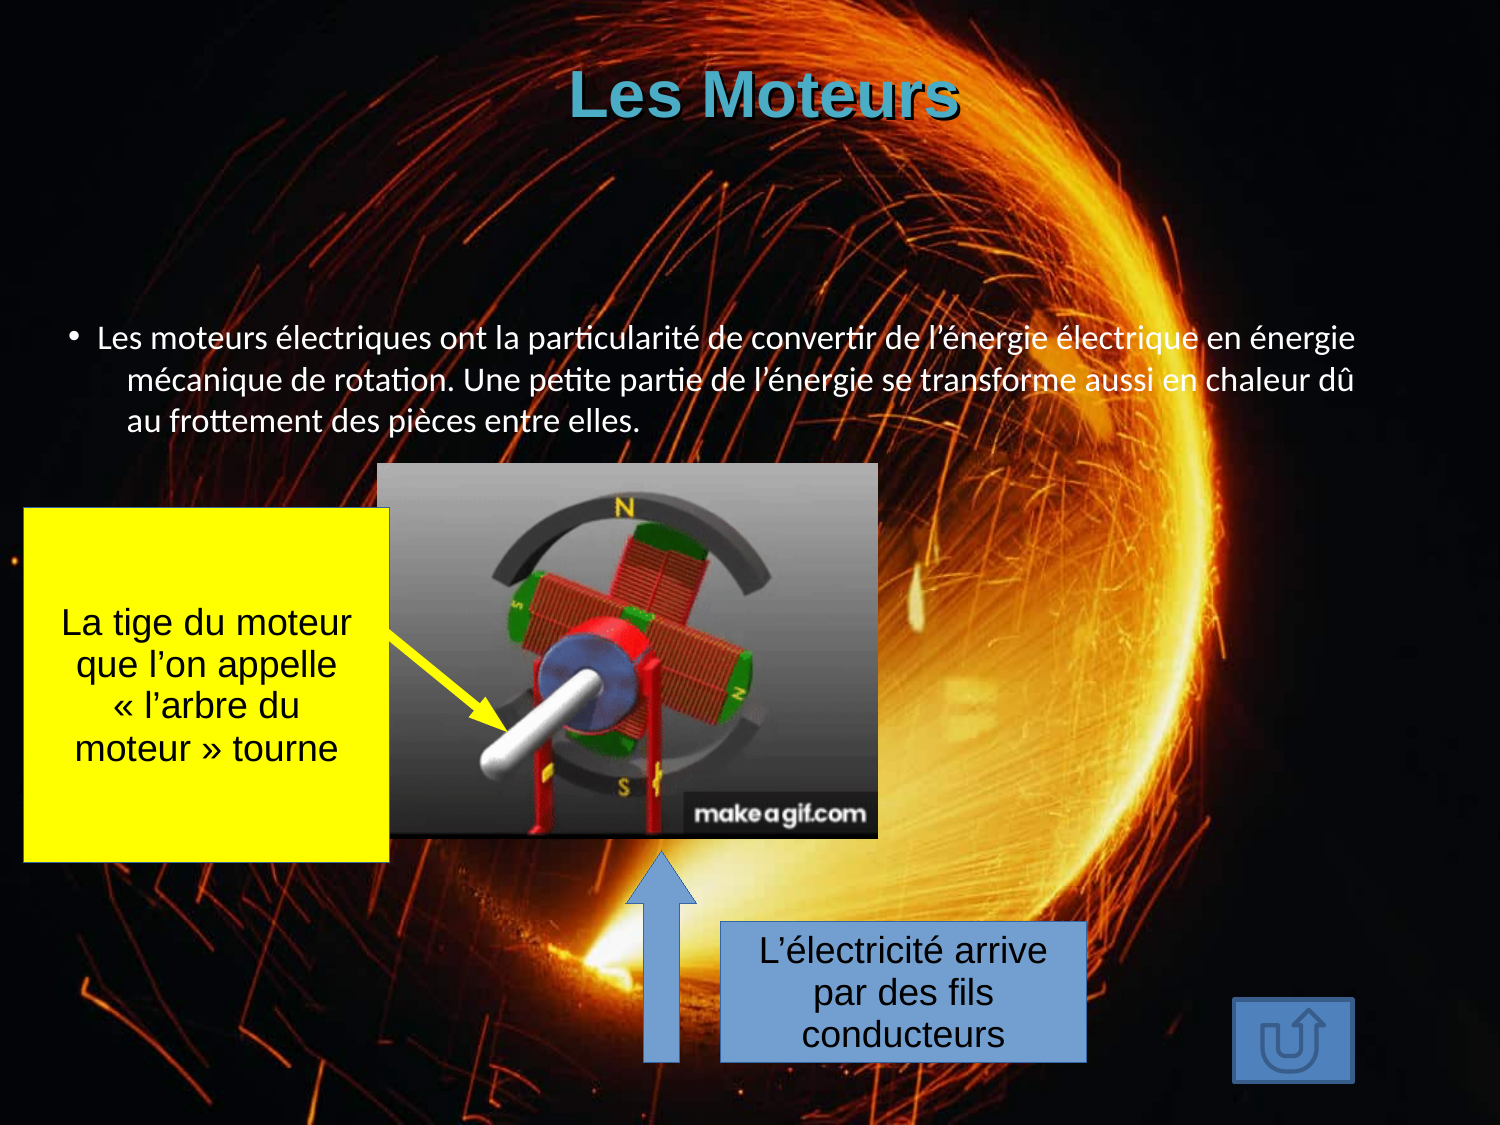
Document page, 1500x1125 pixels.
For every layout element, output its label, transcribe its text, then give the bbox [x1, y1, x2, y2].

picture [0, 0, 1500, 1125]
text_box L’électricité arrive par des fils conducteurs [720, 921, 1087, 1063]
text_box [625, 850, 697, 1063]
text_box Les Moteurs [553, 43, 976, 138]
text_box La tige du moteur que l’on appelle « l’arbre du moteur » tourne [23, 507, 390, 863]
text_box [1234, 999, 1353, 1082]
list Les moteurs électriques ont la particularité de convertir de l’énergie électrique en énergie mécanique de rotation. Une petite partie de l’énergie se transforme aussi en chaleur dû au frottement des pièces entre elles. [53, 307, 1385, 450]
